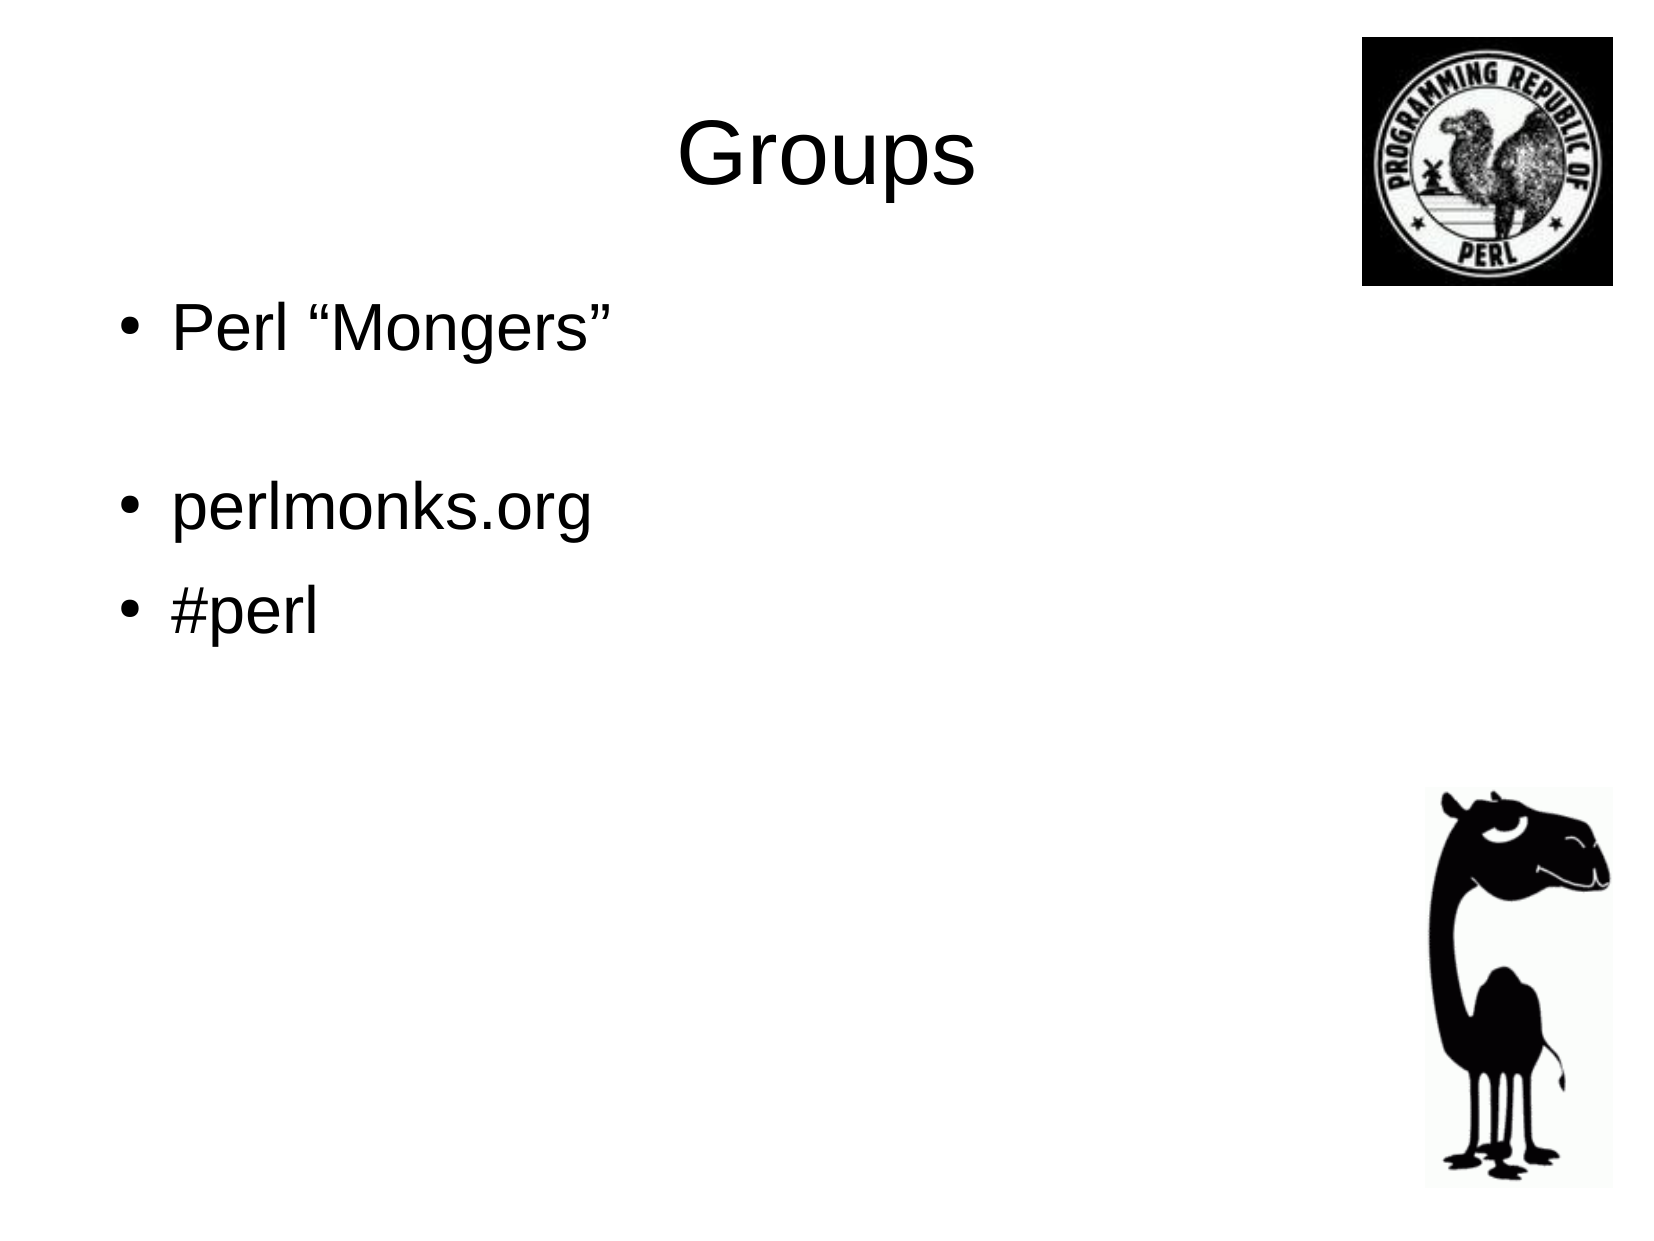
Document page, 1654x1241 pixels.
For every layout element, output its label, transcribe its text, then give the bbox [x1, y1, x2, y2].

title Groups [82, 49, 1362, 257]
list Perl “Mongers” perlmonks.org #perl [82, 290, 1571, 1109]
picture [1362, 37, 1613, 286]
picture [1425, 787, 1613, 1188]
